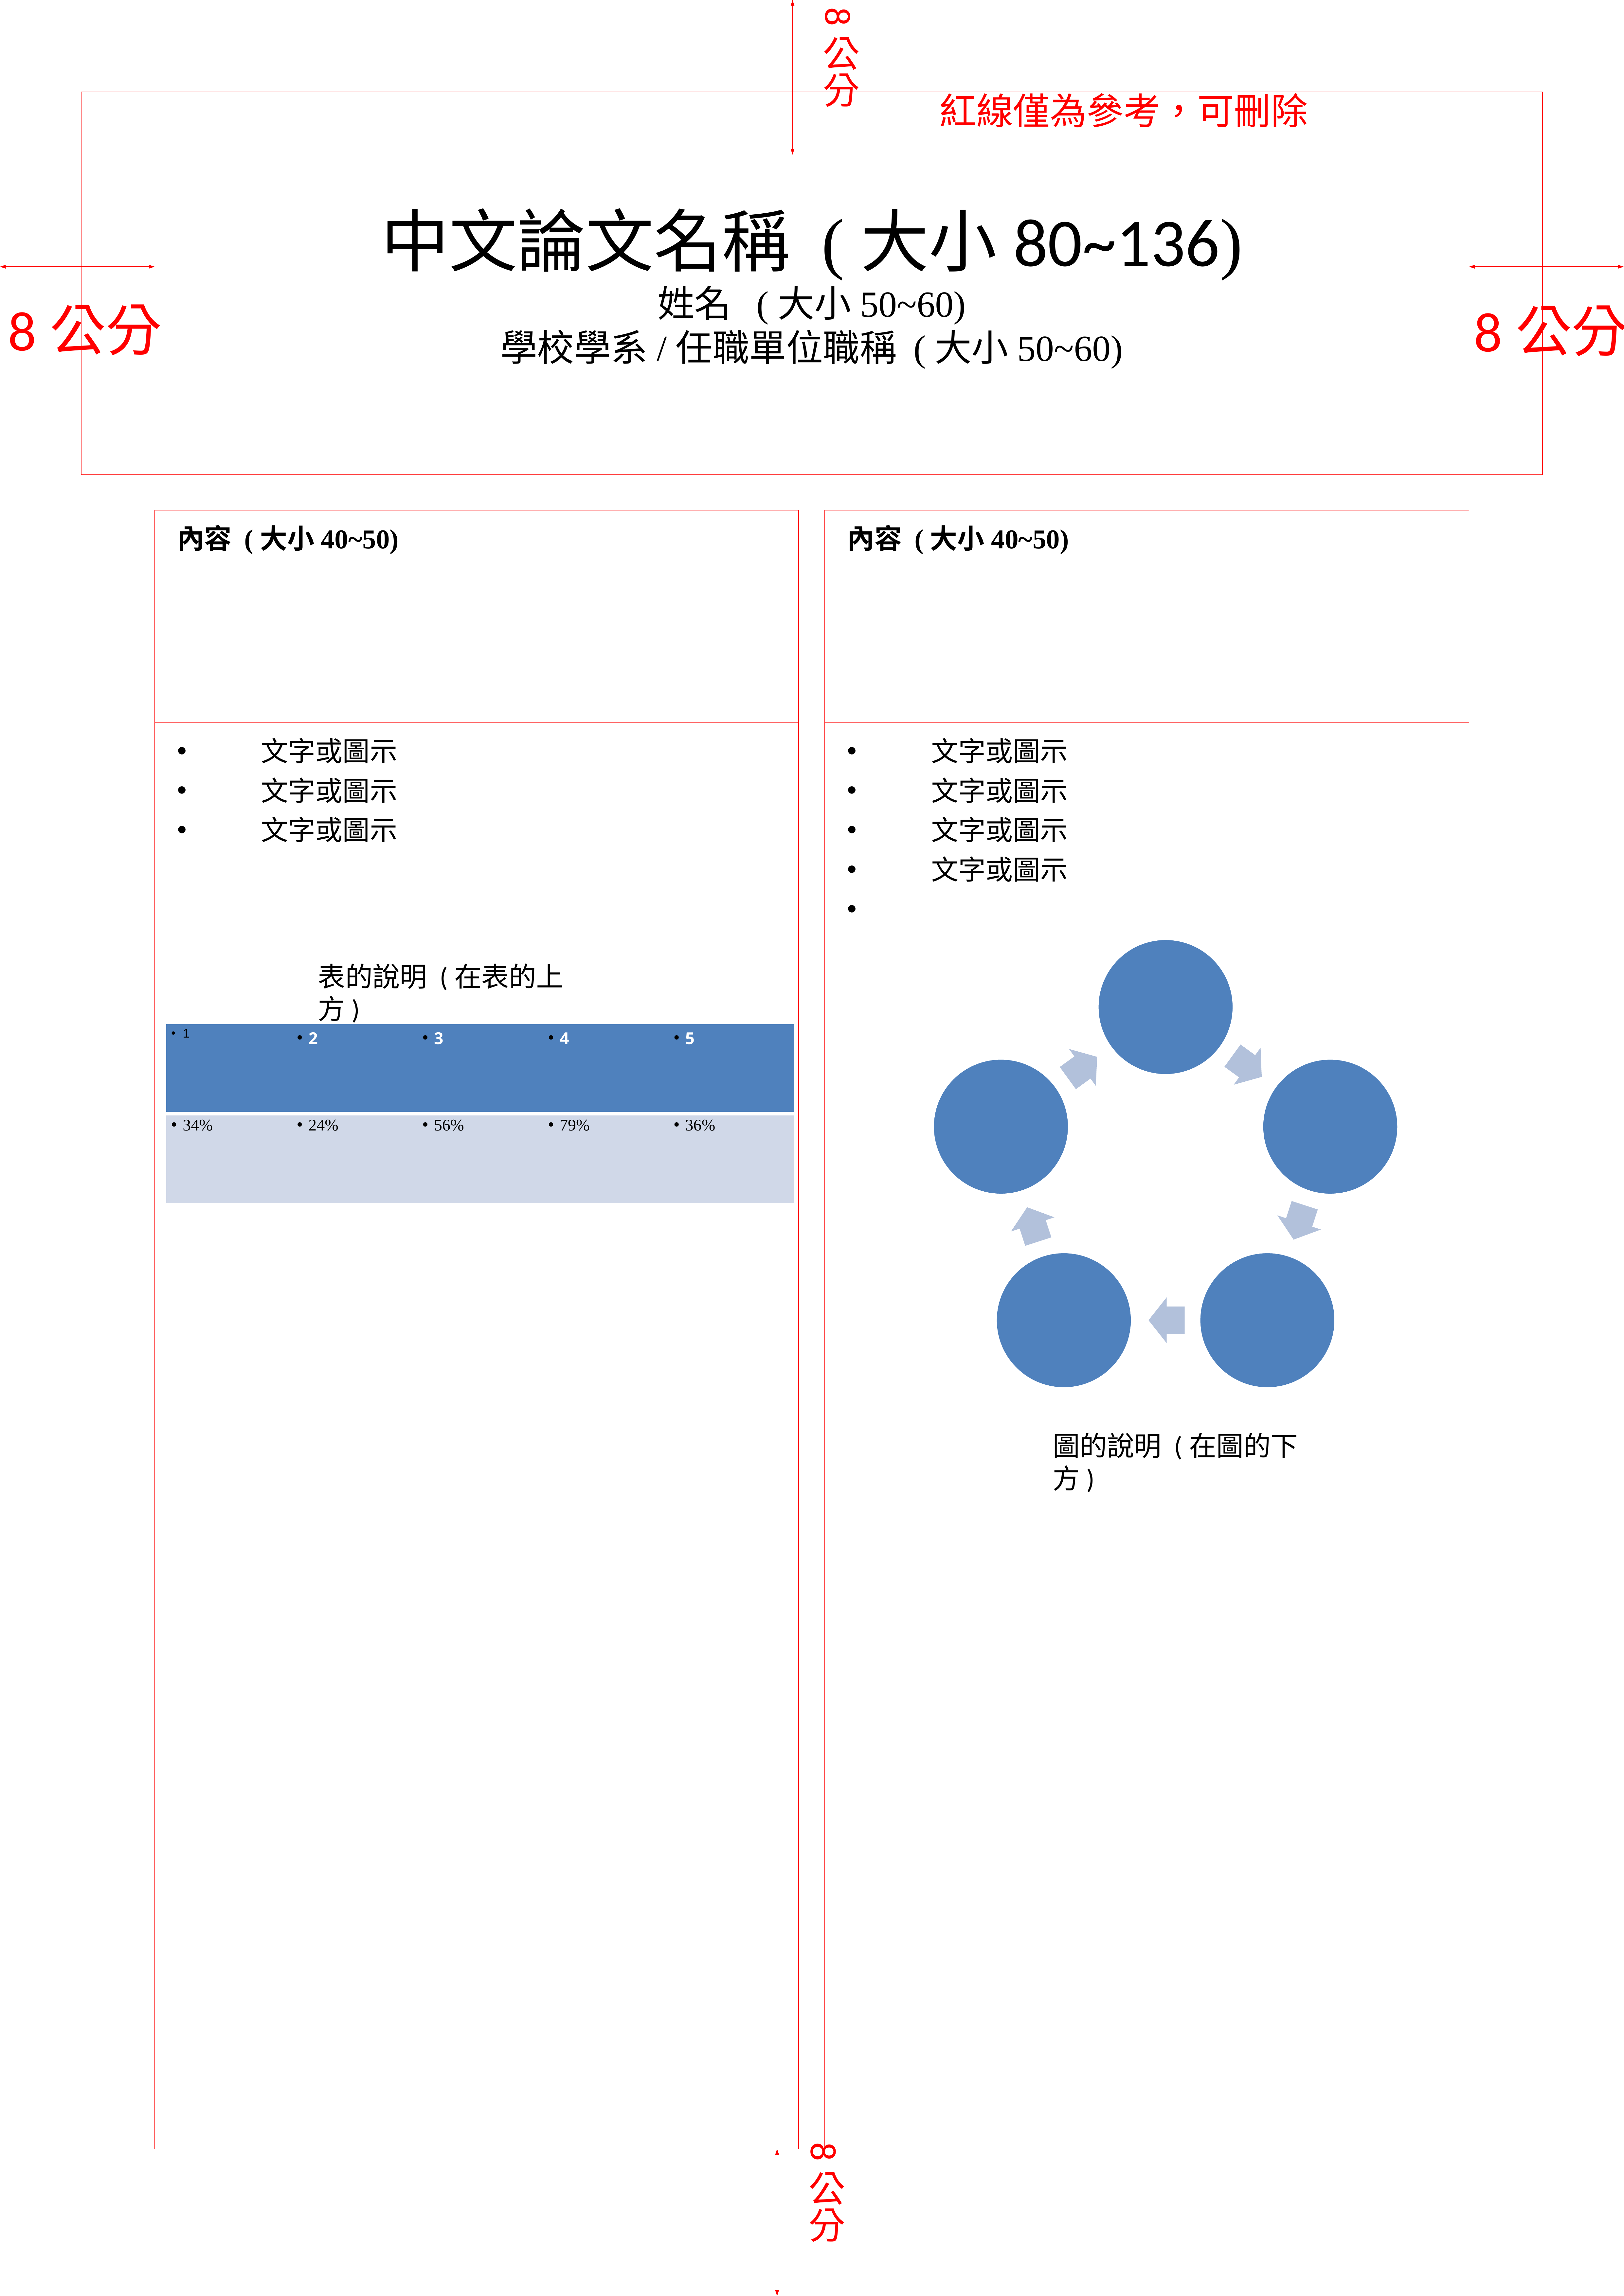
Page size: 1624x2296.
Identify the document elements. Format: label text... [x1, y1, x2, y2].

table_cell 24% [292, 1115, 418, 1203]
list 文字或圖示 文字或圖示 文字或圖示 [154, 722, 799, 2149]
text_box 8公分 [1469, 294, 1624, 365]
text_box [1277, 1201, 1321, 1240]
text_box [1200, 1252, 1335, 1388]
text_box [933, 1059, 1069, 1195]
table_header 4 [543, 1024, 669, 1112]
table_header 2 [292, 1024, 418, 1112]
text_box [1262, 1059, 1398, 1195]
list 內容 (大小40~50) [825, 510, 1469, 722]
text_box [1059, 1049, 1097, 1089]
text_box 8公分 [802, 2, 865, 161]
text_box 紅線僅為參考，可刪除 [934, 85, 1330, 135]
text_box 8公分 [787, 2137, 850, 2296]
text_box [1224, 1044, 1262, 1085]
text_box [1098, 939, 1234, 1075]
table_header 5 [669, 1024, 794, 1112]
text_box 8公分 [3, 292, 167, 365]
text_box 圖的說明 (在圖的下方) [1048, 1426, 1330, 1529]
text_box [1011, 1207, 1055, 1246]
text_box [1148, 1297, 1185, 1343]
text_box [996, 1252, 1132, 1388]
table_cell 36% [669, 1115, 794, 1203]
table_cell 79% [543, 1115, 669, 1203]
list 文字或圖示 文字或圖示 文字或圖示 文字或圖示 [825, 722, 1469, 2149]
table_cell 34% [166, 1115, 292, 1203]
table_header 3 [418, 1024, 543, 1112]
table_header 1 [166, 1024, 292, 1112]
table_cell 56% [418, 1115, 543, 1203]
list 內容 (大小40~50) [154, 510, 799, 722]
title 中文論文名稱 (大小80~136) 姓名 (大小50~60) 學校學系/任職單位職稱 (大小50~60) [154, 162, 1469, 487]
